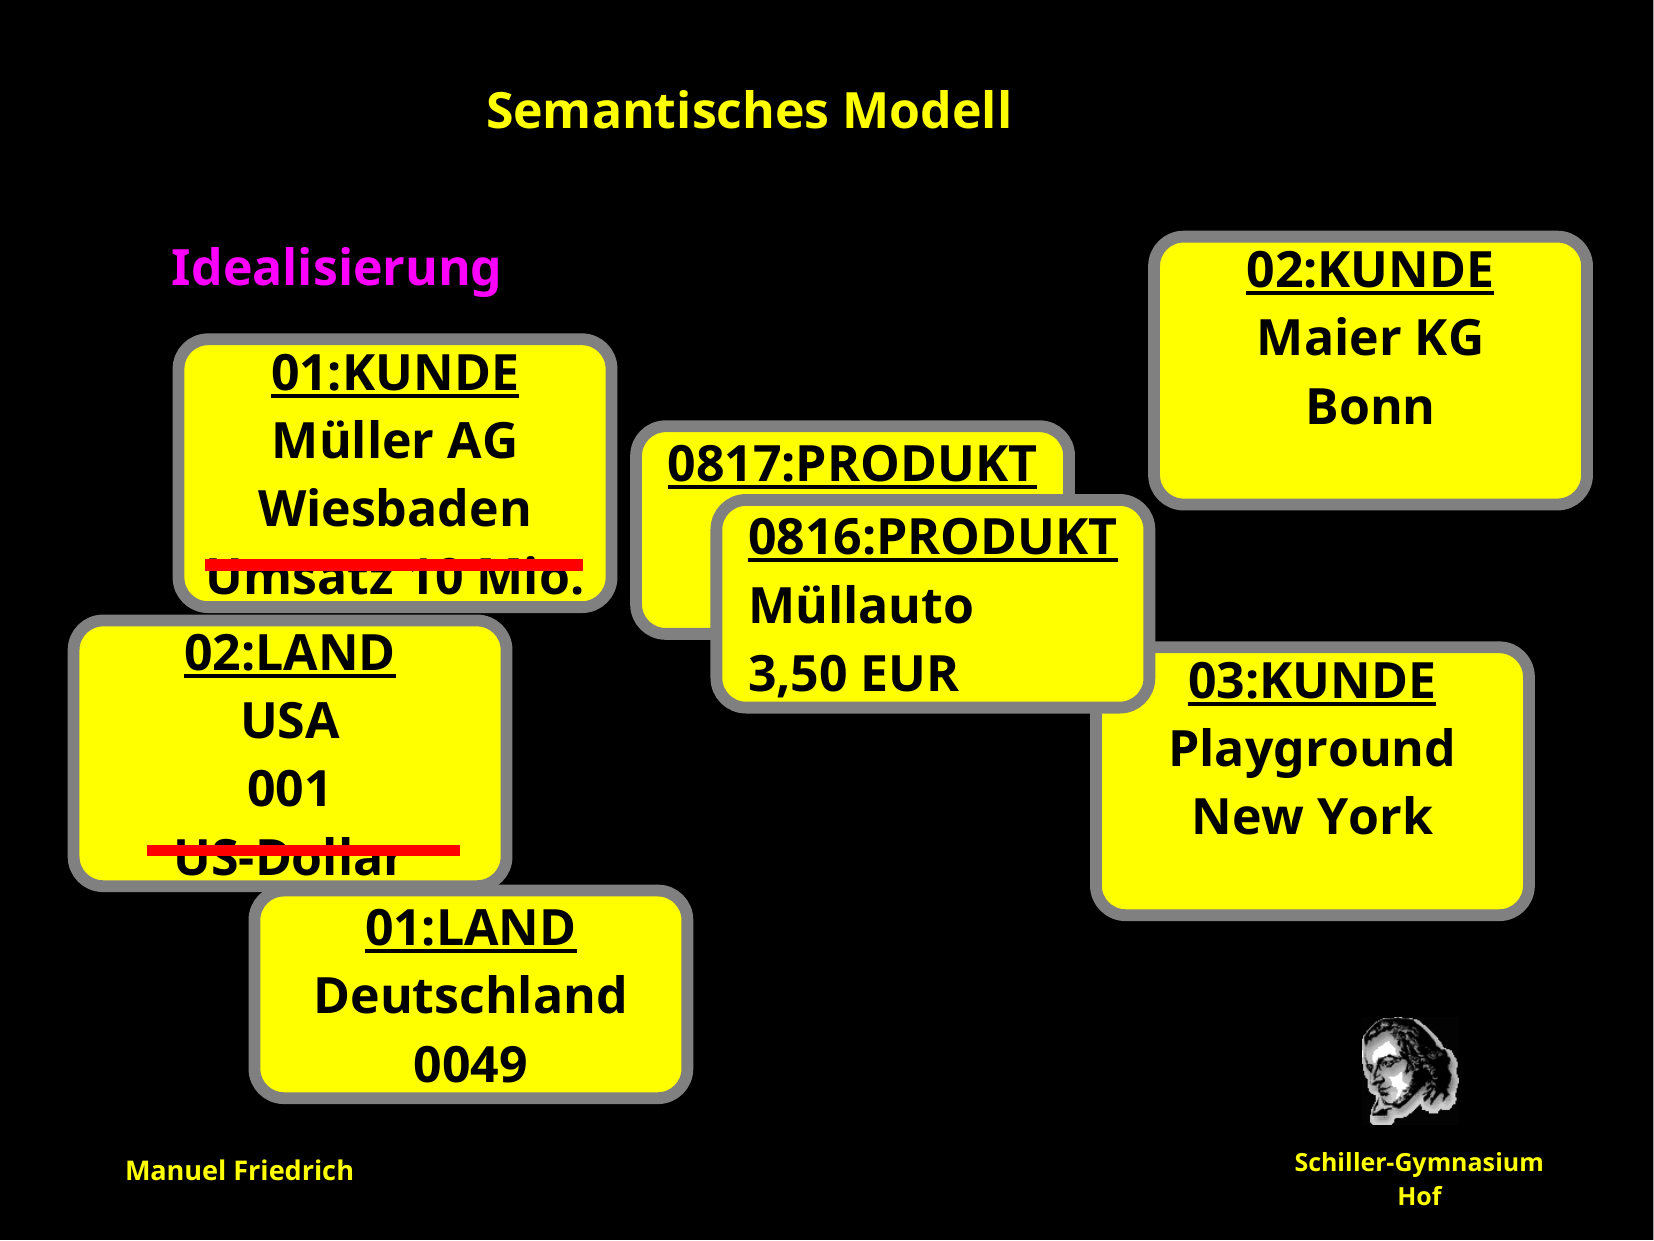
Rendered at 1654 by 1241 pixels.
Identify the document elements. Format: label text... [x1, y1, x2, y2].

text_box 01:KUNDE Müller AG Wiesbaden Umsatz 10 Mio. [178, 339, 612, 608]
text_box 02:LAND USA 001 US-Dollar [73, 620, 507, 887]
text_box 0817:PRODUKT Rennauto 12,20 EUR [636, 426, 1070, 634]
text_box 0816:PRODUKT Müllauto 3,50 EUR [716, 499, 1150, 708]
text_box 03:KUNDE Playground New York [1095, 647, 1529, 916]
text_box Manuel Friedrich [124, 1151, 357, 1185]
text_box 02:KUNDE Maier KG Bonn [1154, 236, 1588, 505]
picture [1362, 1017, 1459, 1125]
text_box 01:LAND Deutschland 0049 [254, 890, 688, 1099]
text_box Semantisches Modell [486, 75, 1153, 181]
text_box Idealisierung [171, 232, 508, 294]
text_box Schiller-Gymnasium Hof [1294, 1145, 1549, 1206]
